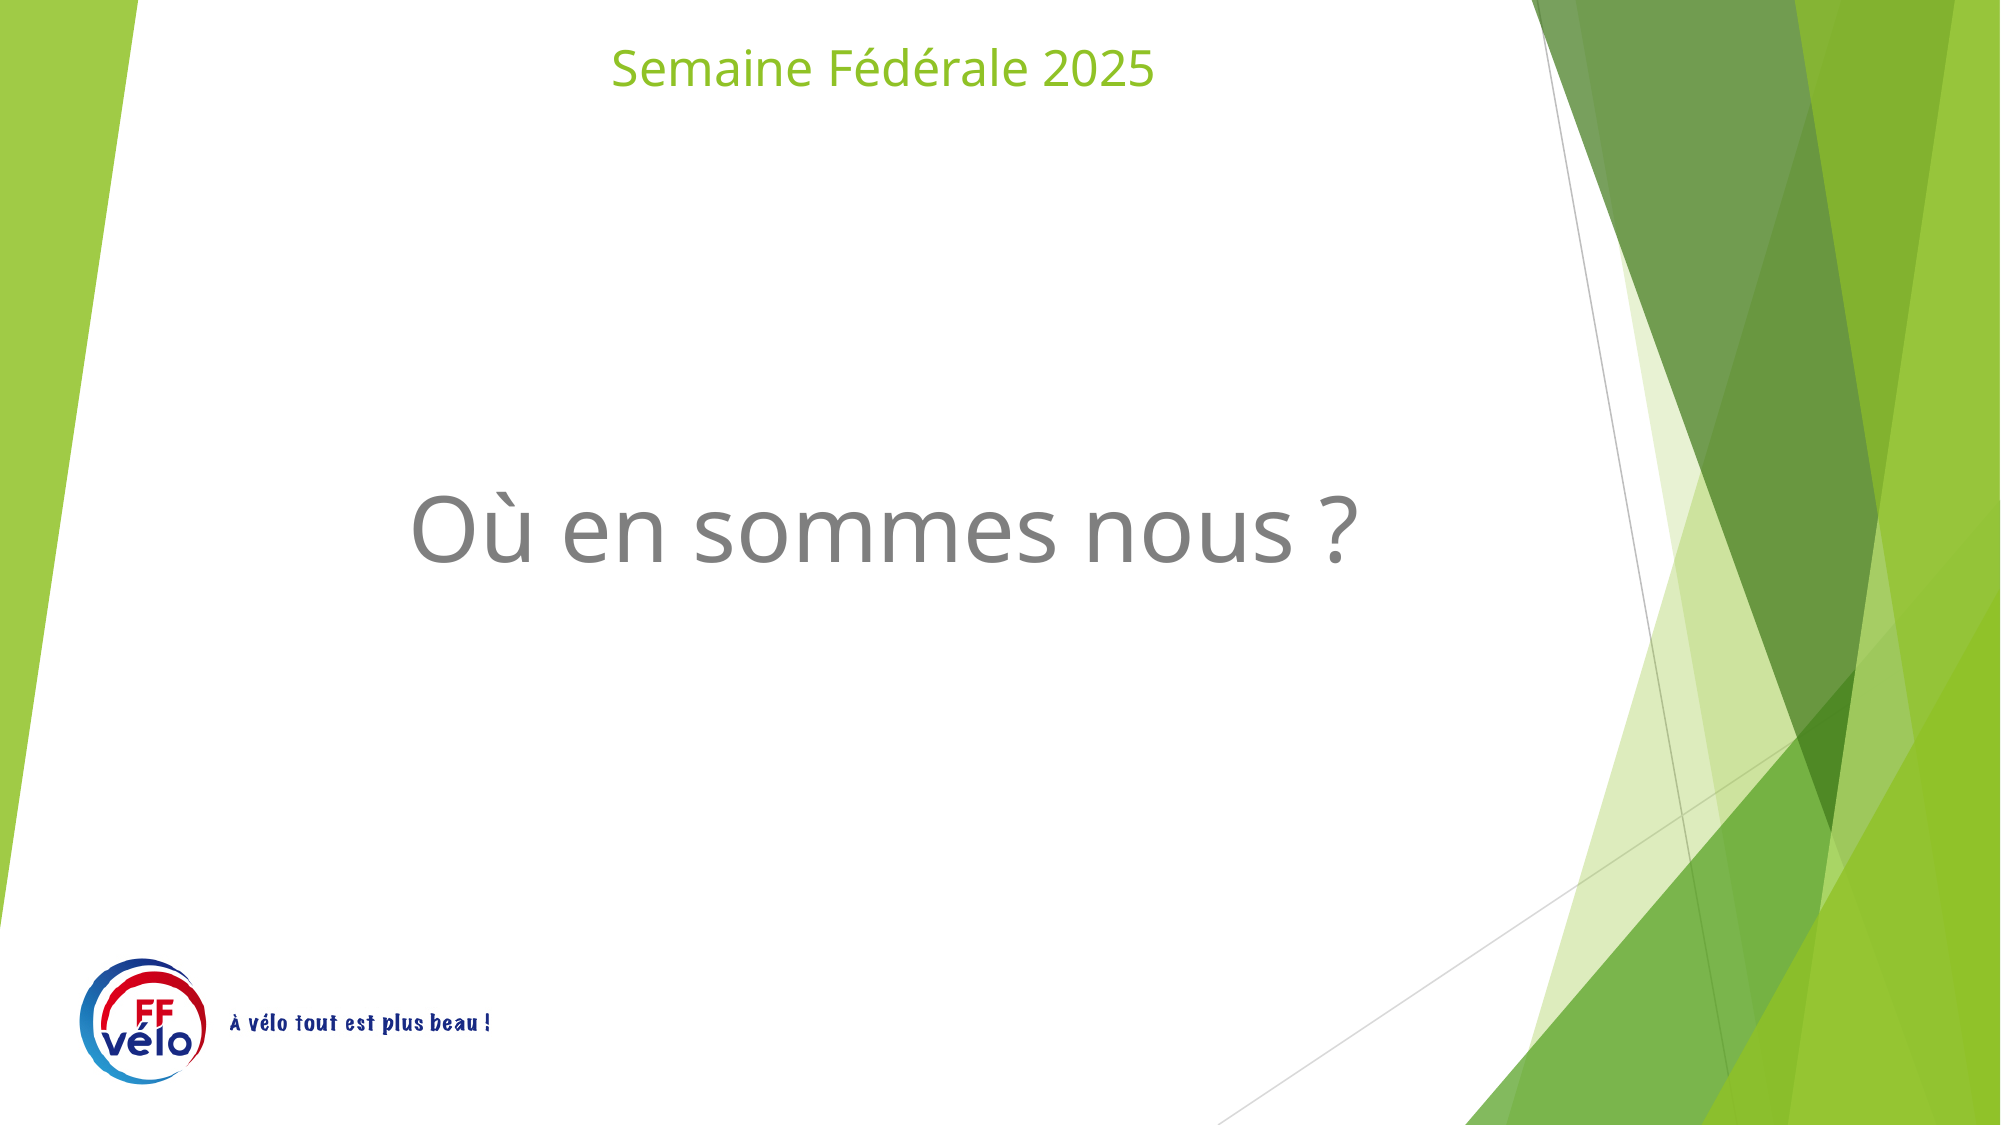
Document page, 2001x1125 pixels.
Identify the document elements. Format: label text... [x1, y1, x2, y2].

title Semaine Fédérale 2025 [247, 15, 1522, 105]
picture [78, 954, 504, 1088]
subtitle Où en sommes nous ? [247, 462, 1522, 596]
